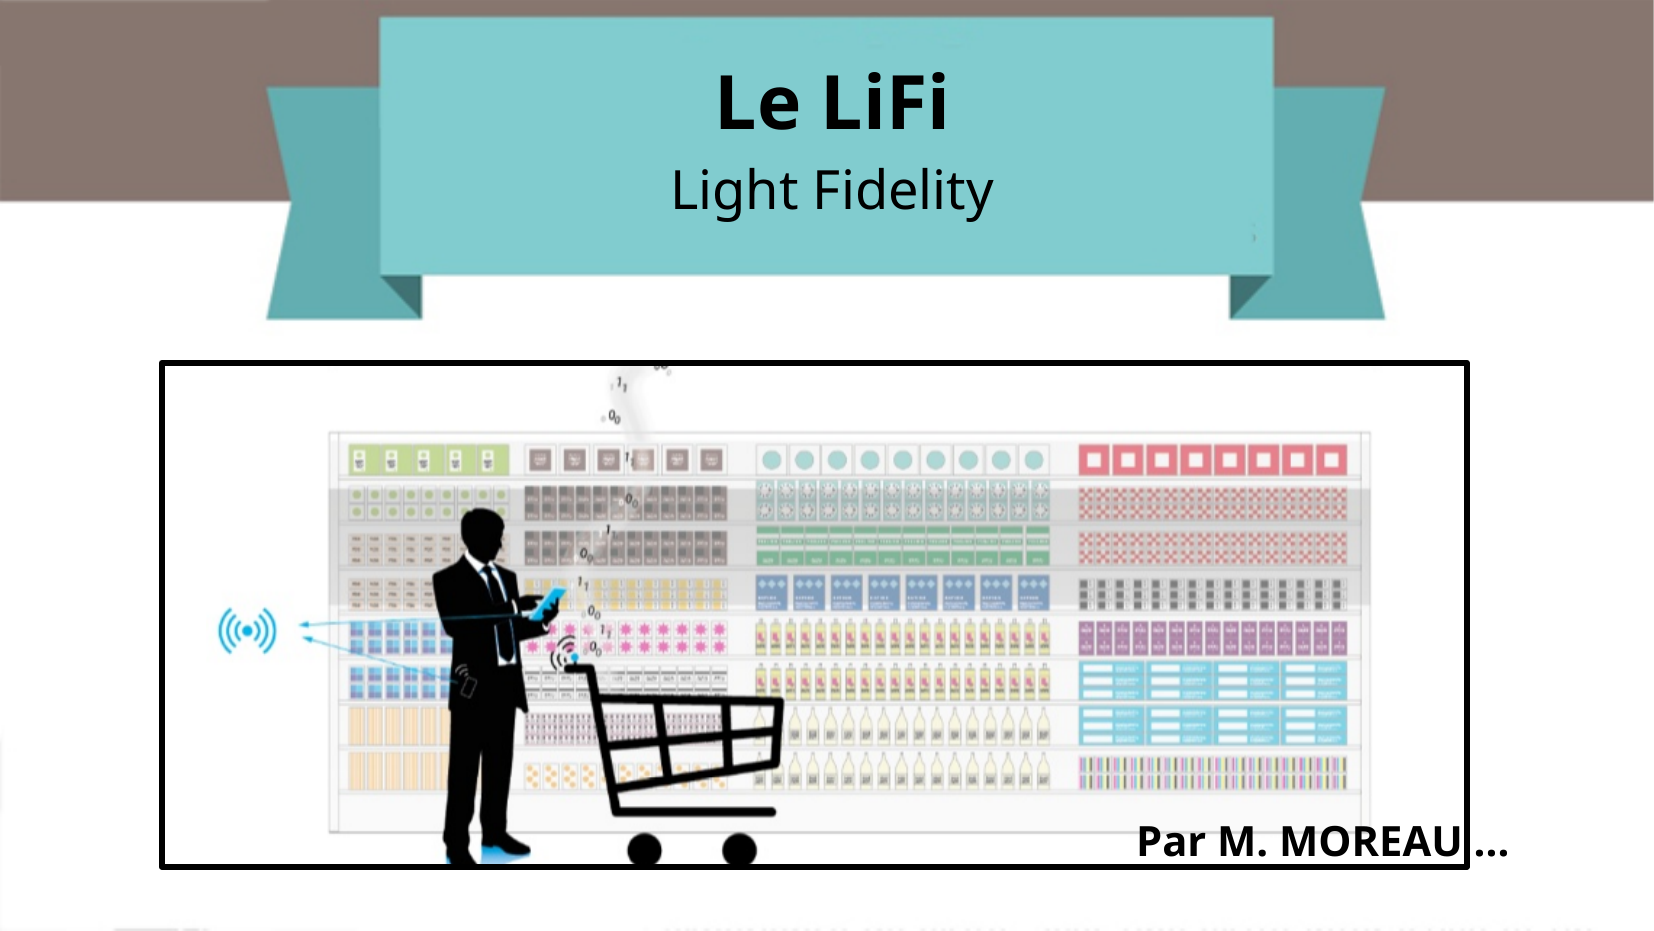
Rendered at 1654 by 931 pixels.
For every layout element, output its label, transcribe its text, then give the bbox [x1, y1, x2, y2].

title Par M. MOREAU ... [968, 812, 1654, 868]
picture [0, 0, 1654, 931]
picture [165, 366, 1464, 864]
text_box Le LiFi Light Fidelity [405, 41, 1261, 235]
